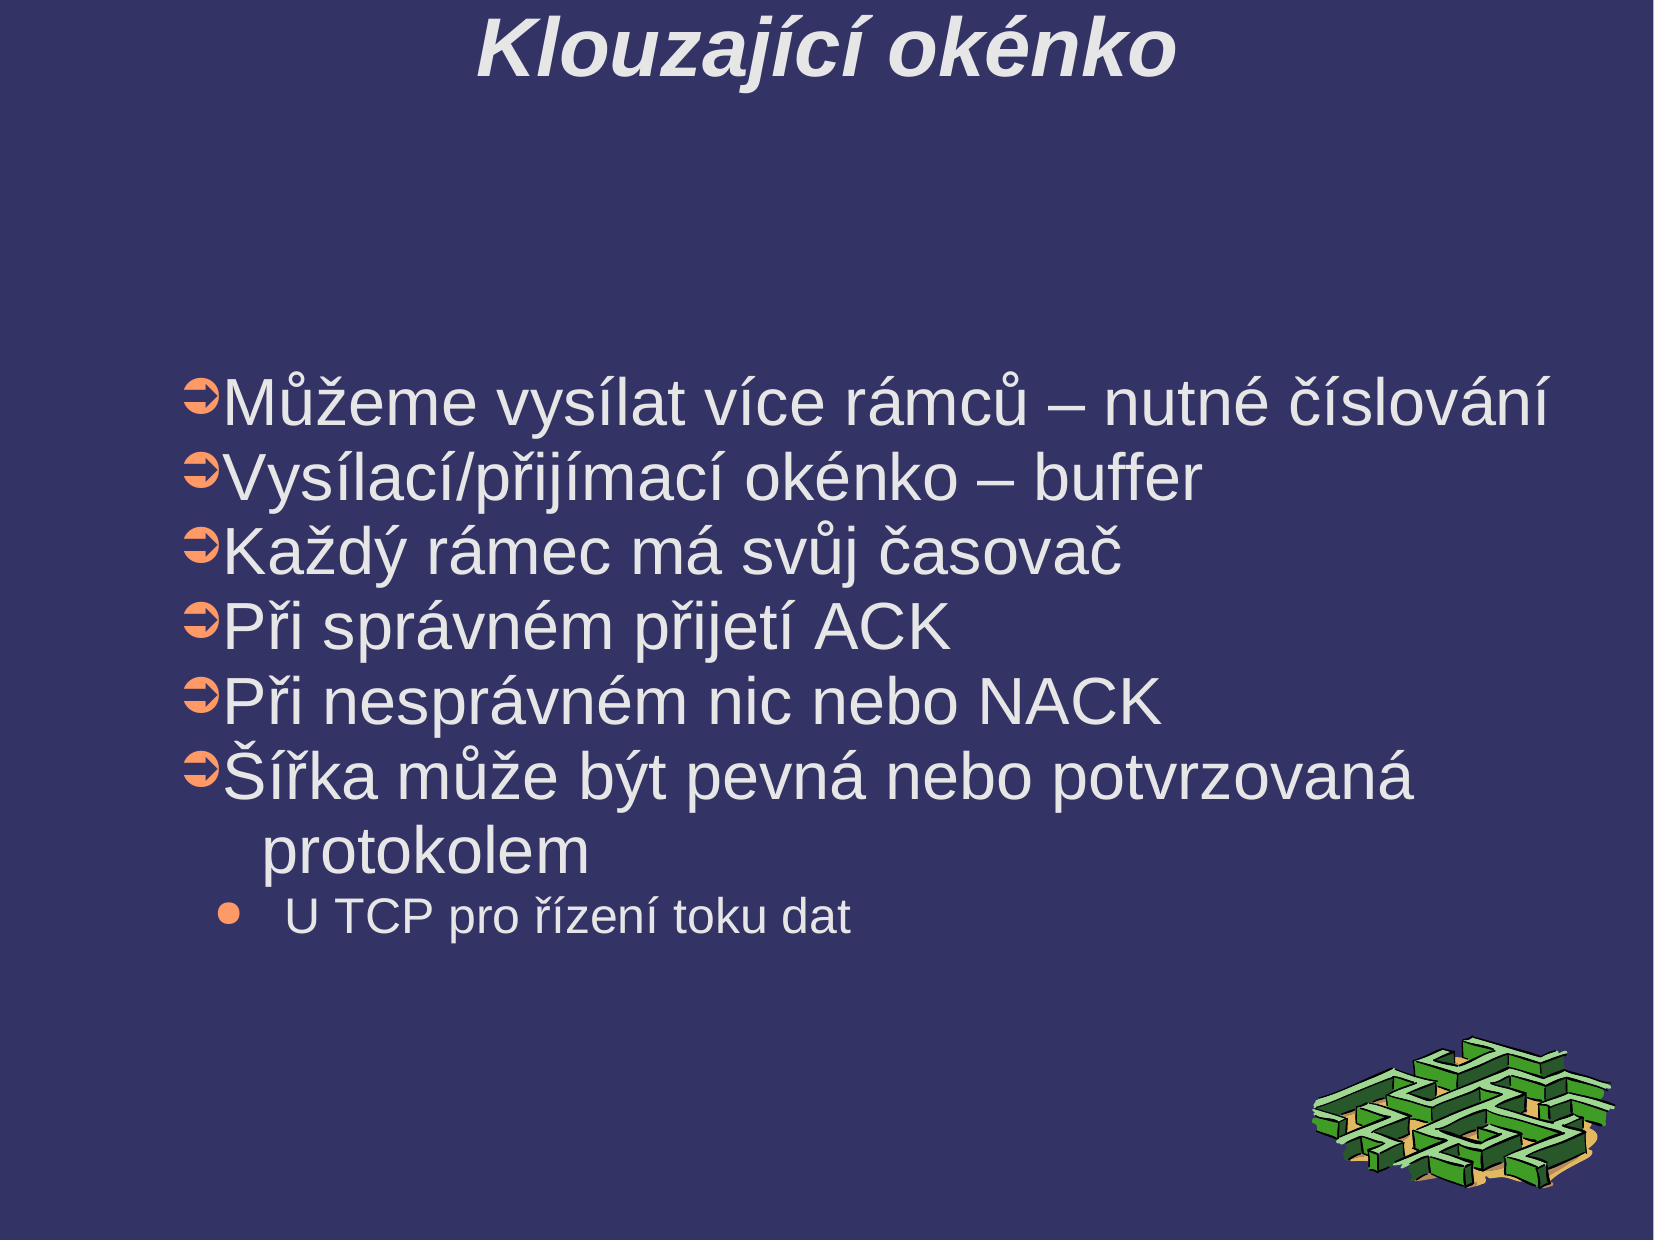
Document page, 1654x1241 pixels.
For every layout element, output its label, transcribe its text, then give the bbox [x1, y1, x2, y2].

title Klouzající okénko [121, 0, 1534, 134]
list Můžeme vysílat více rámců – nutné číslování Vysílací/přijímací okénko – buffer Každý rámec má svůj časovač Při správném přijetí ACK Při nesprávném nic nebo NACK Šířka může být pevná nebo potvrzovaná protokolem U TCP pro řízení toku dat [178, 364, 1570, 1132]
